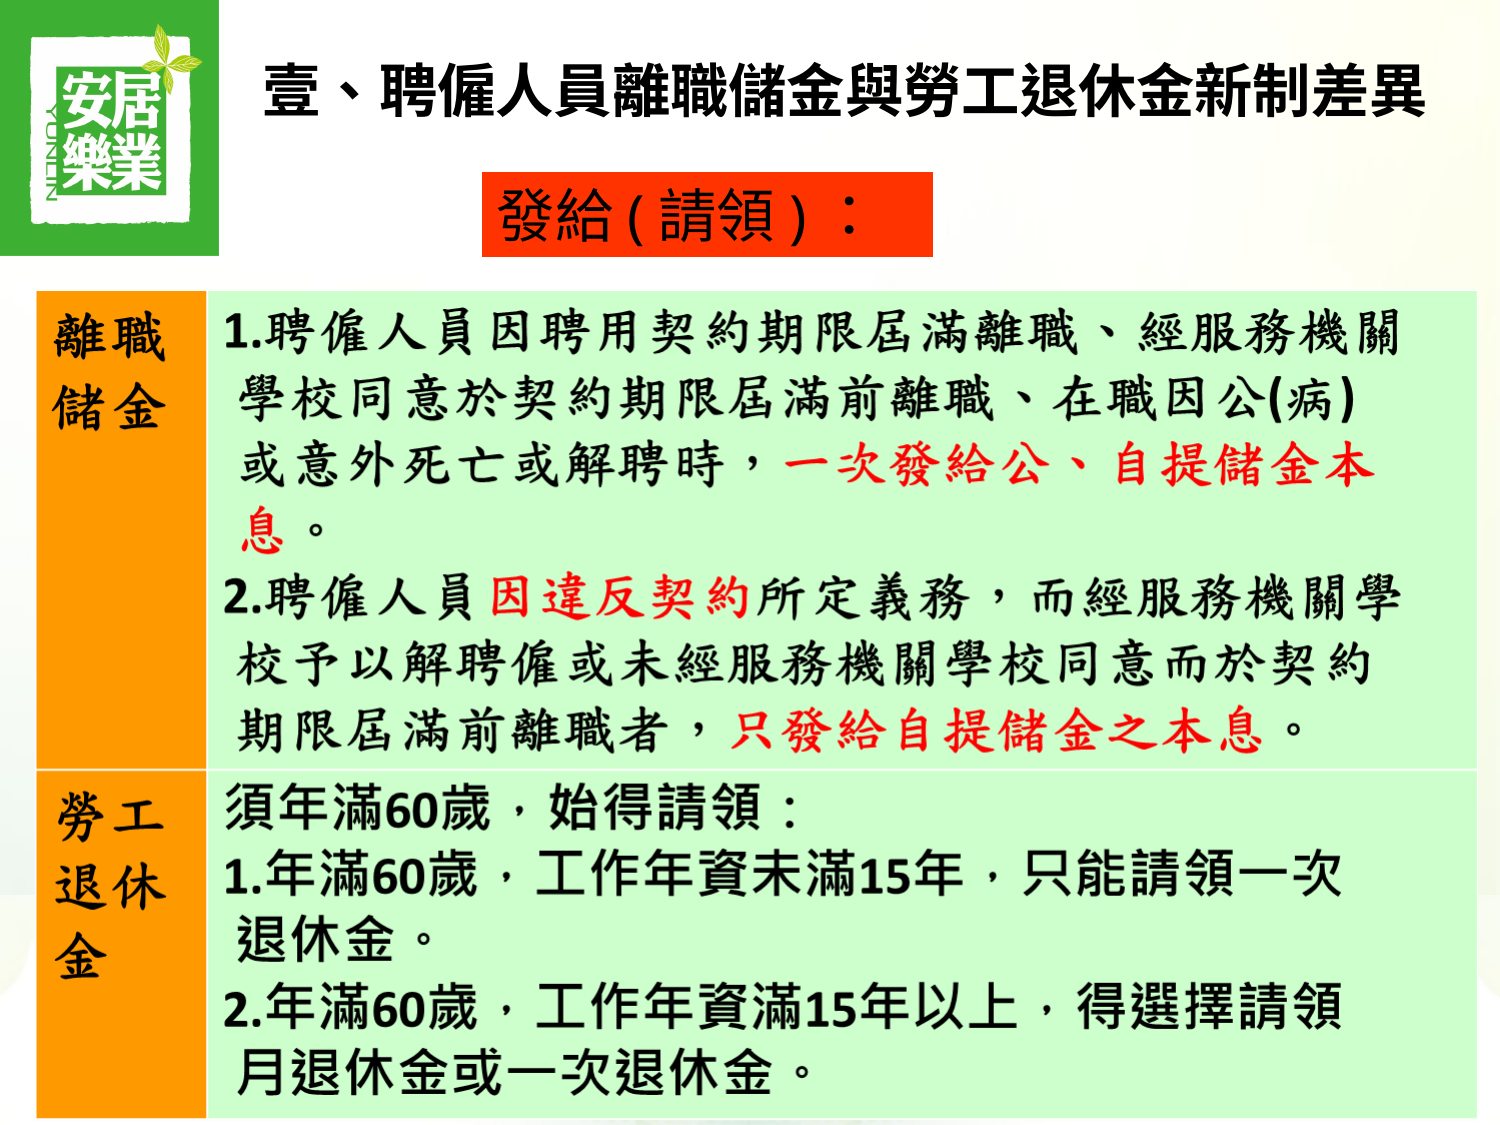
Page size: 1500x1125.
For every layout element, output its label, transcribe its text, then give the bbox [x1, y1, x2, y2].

picture [15, 279, 1478, 1125]
text_box 壹、聘僱人員離職儲金與勞工退休金新制差異 [248, 47, 1474, 122]
text_box 發給(請領)： [482, 172, 933, 257]
